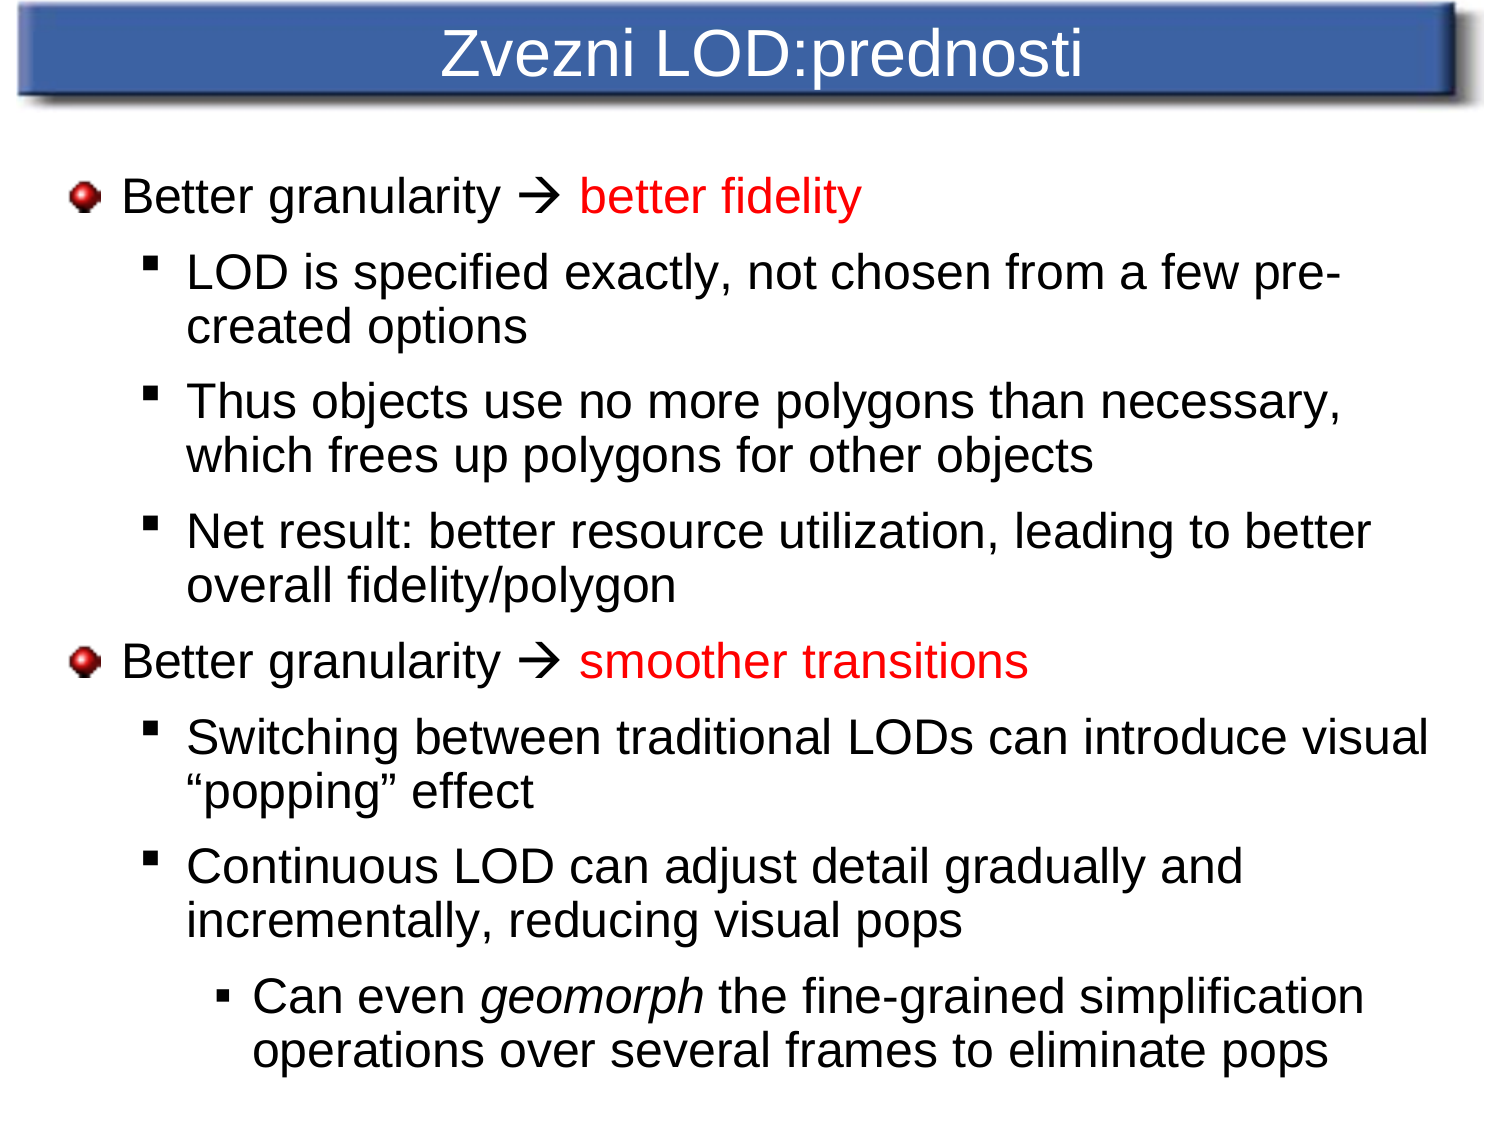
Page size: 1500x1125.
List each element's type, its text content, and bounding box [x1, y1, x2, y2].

picture [16, 0, 1484, 113]
title Zvezni LOD:prednosti [24, 0, 1500, 100]
list Better granularity  better fidelity LOD is specified exactly, not chosen from a few pre-created options Thus objects use no more polygons than necessary, which frees up polygons for other objects Net result: better resource utilization, leading to better overall fidelity/polygon Better granularity  smoother transitions Switching between traditional LODs can introduce visual “popping” effect Continuous LOD can adjust detail gradually and incrementally, reducing visual pops Can even geomorph the fine-grained simplification operations over several frames to eliminate pops [50, 162, 1463, 1088]
